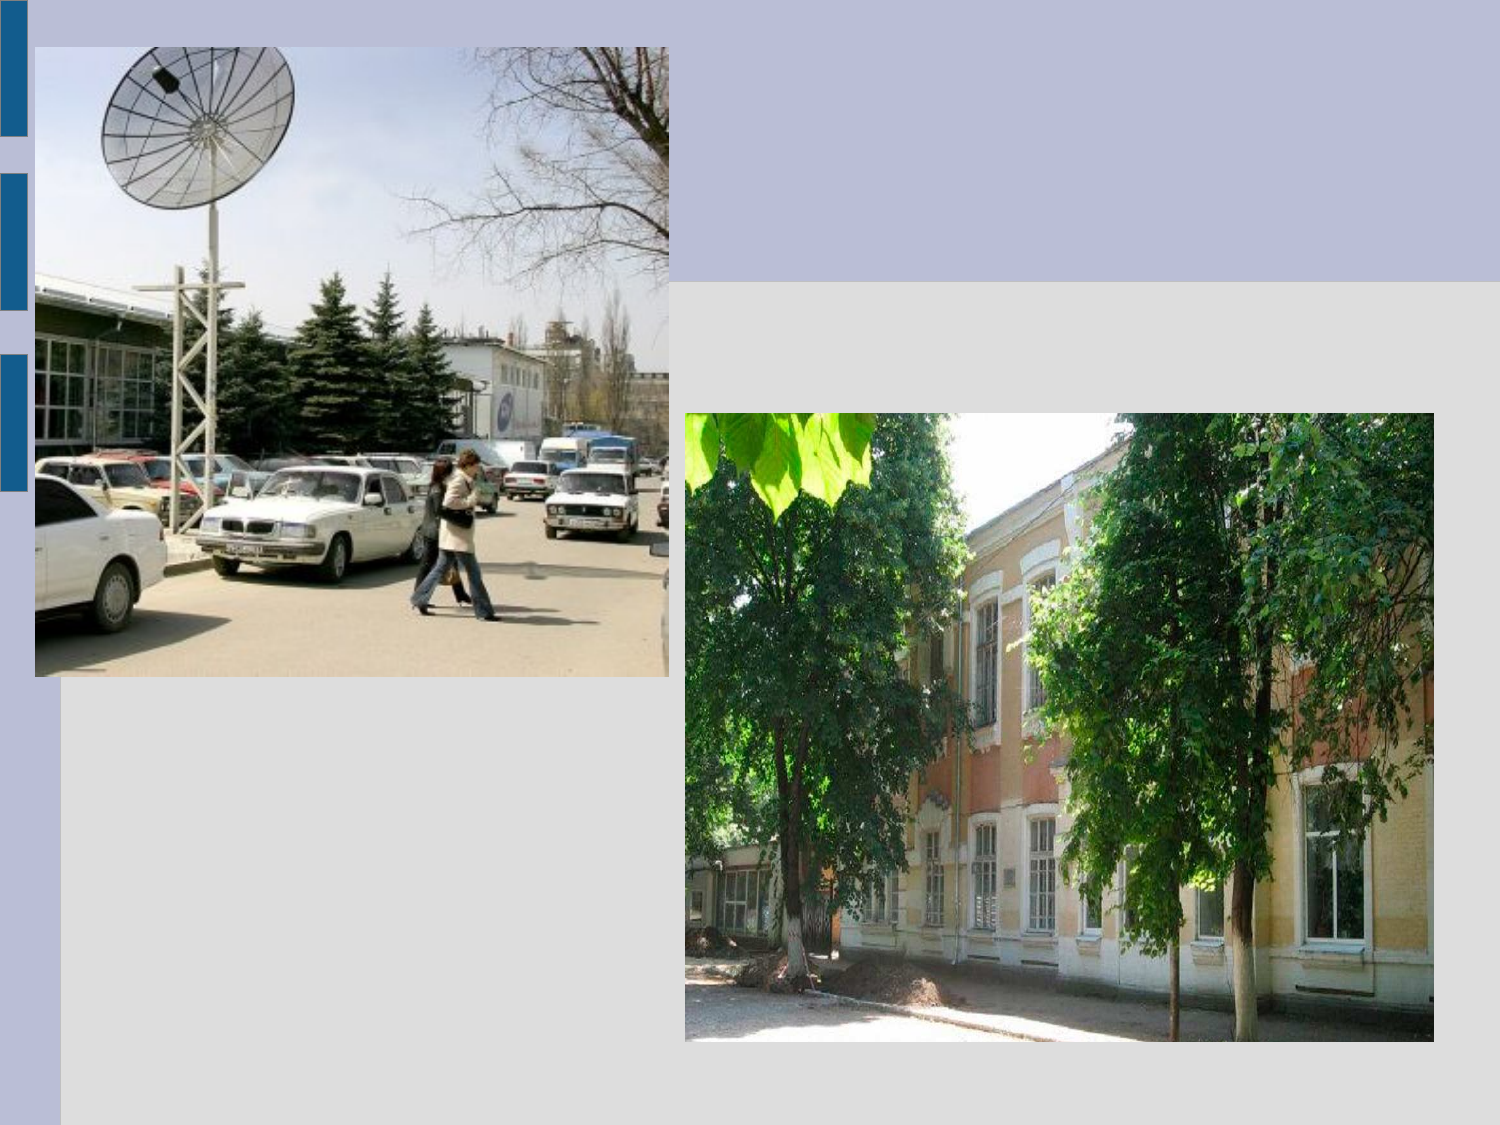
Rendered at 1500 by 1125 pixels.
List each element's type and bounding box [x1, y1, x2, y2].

picture [35, 47, 669, 677]
picture [685, 413, 1434, 1042]
